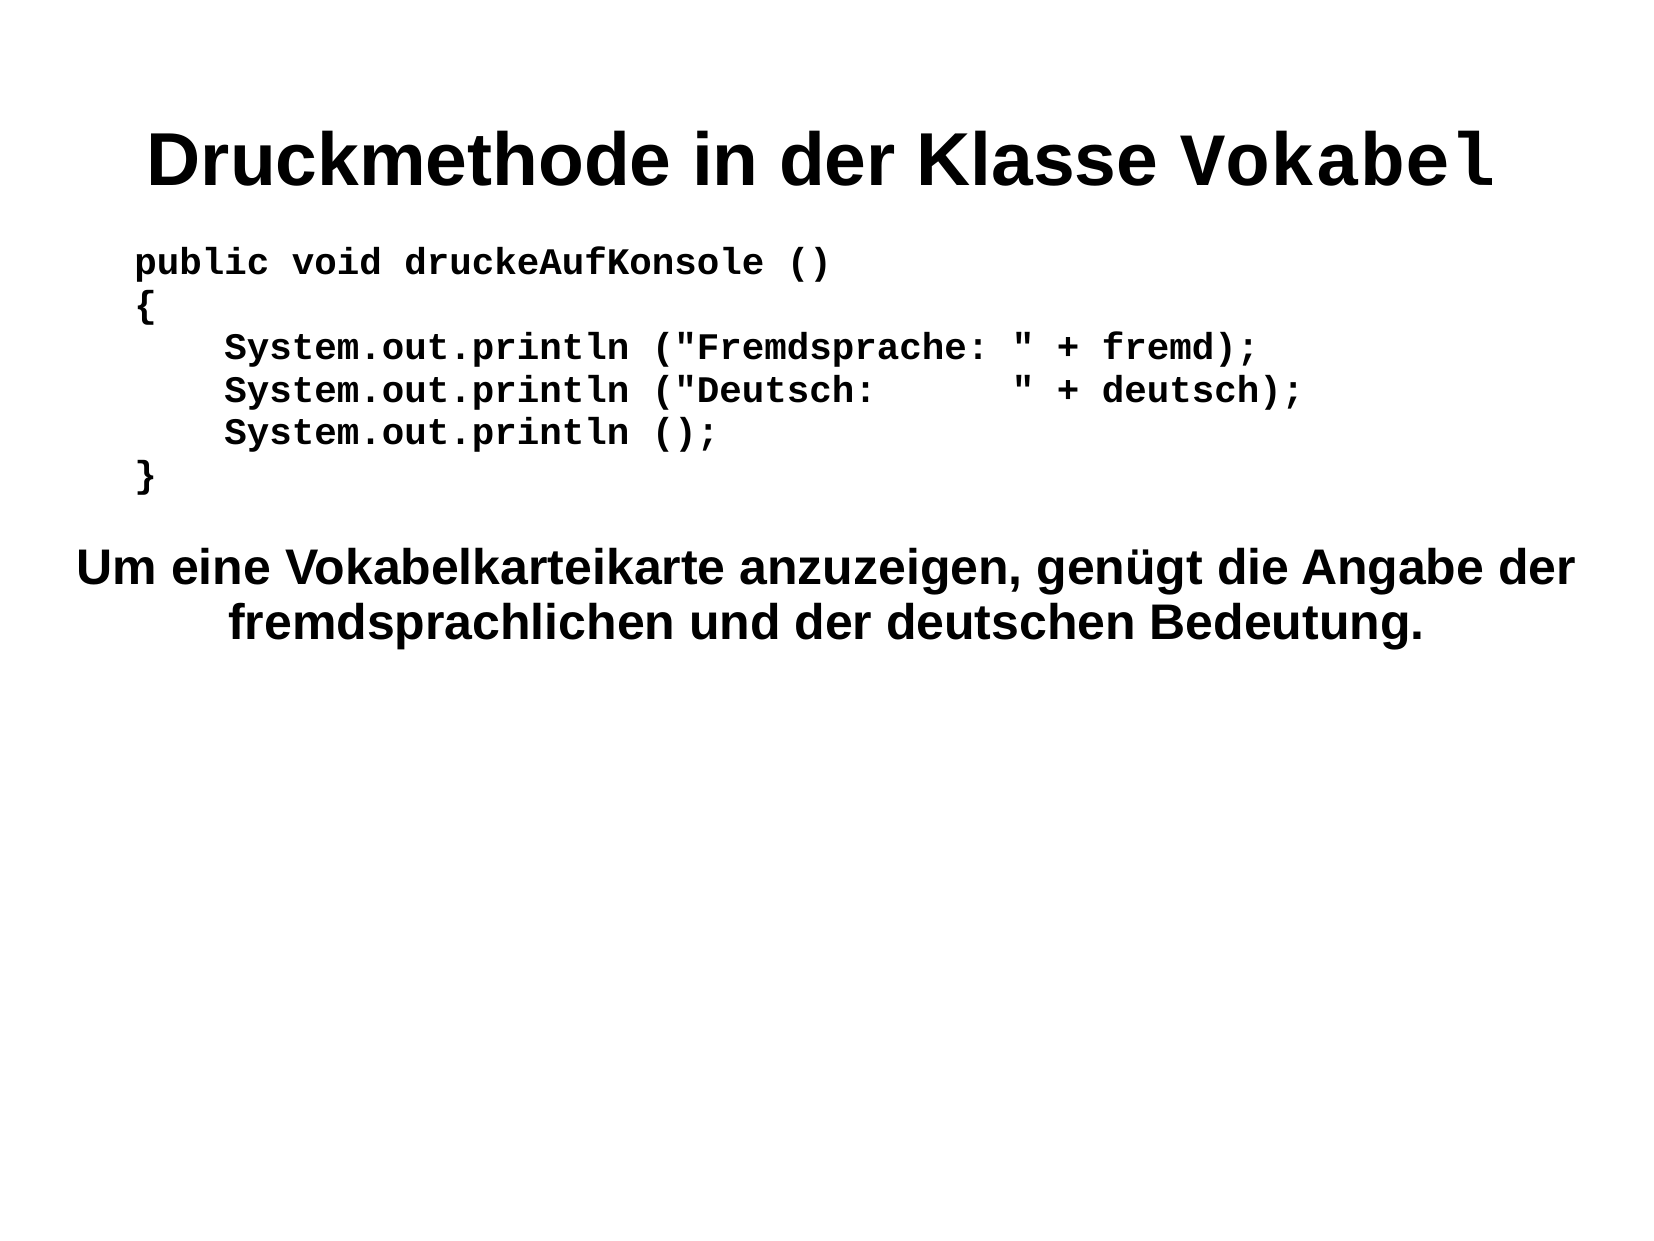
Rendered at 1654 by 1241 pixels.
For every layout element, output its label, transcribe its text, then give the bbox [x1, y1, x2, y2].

title Druckmethode in der Klasse Vokabel [76, 117, 1565, 208]
text_box public void druckeAufKonsole () { System.out.println ("Fremdsprache: " + fremd); System.out.println ("Deutsch: " + deutsch); System.out.println (); } [29, 236, 1625, 507]
text_box Um eine Vokabelkarteikarte anzuzeigen, genügt die Angabe der fremdsprachlichen und der deutschen Bedeutung. [59, 531, 1595, 661]
